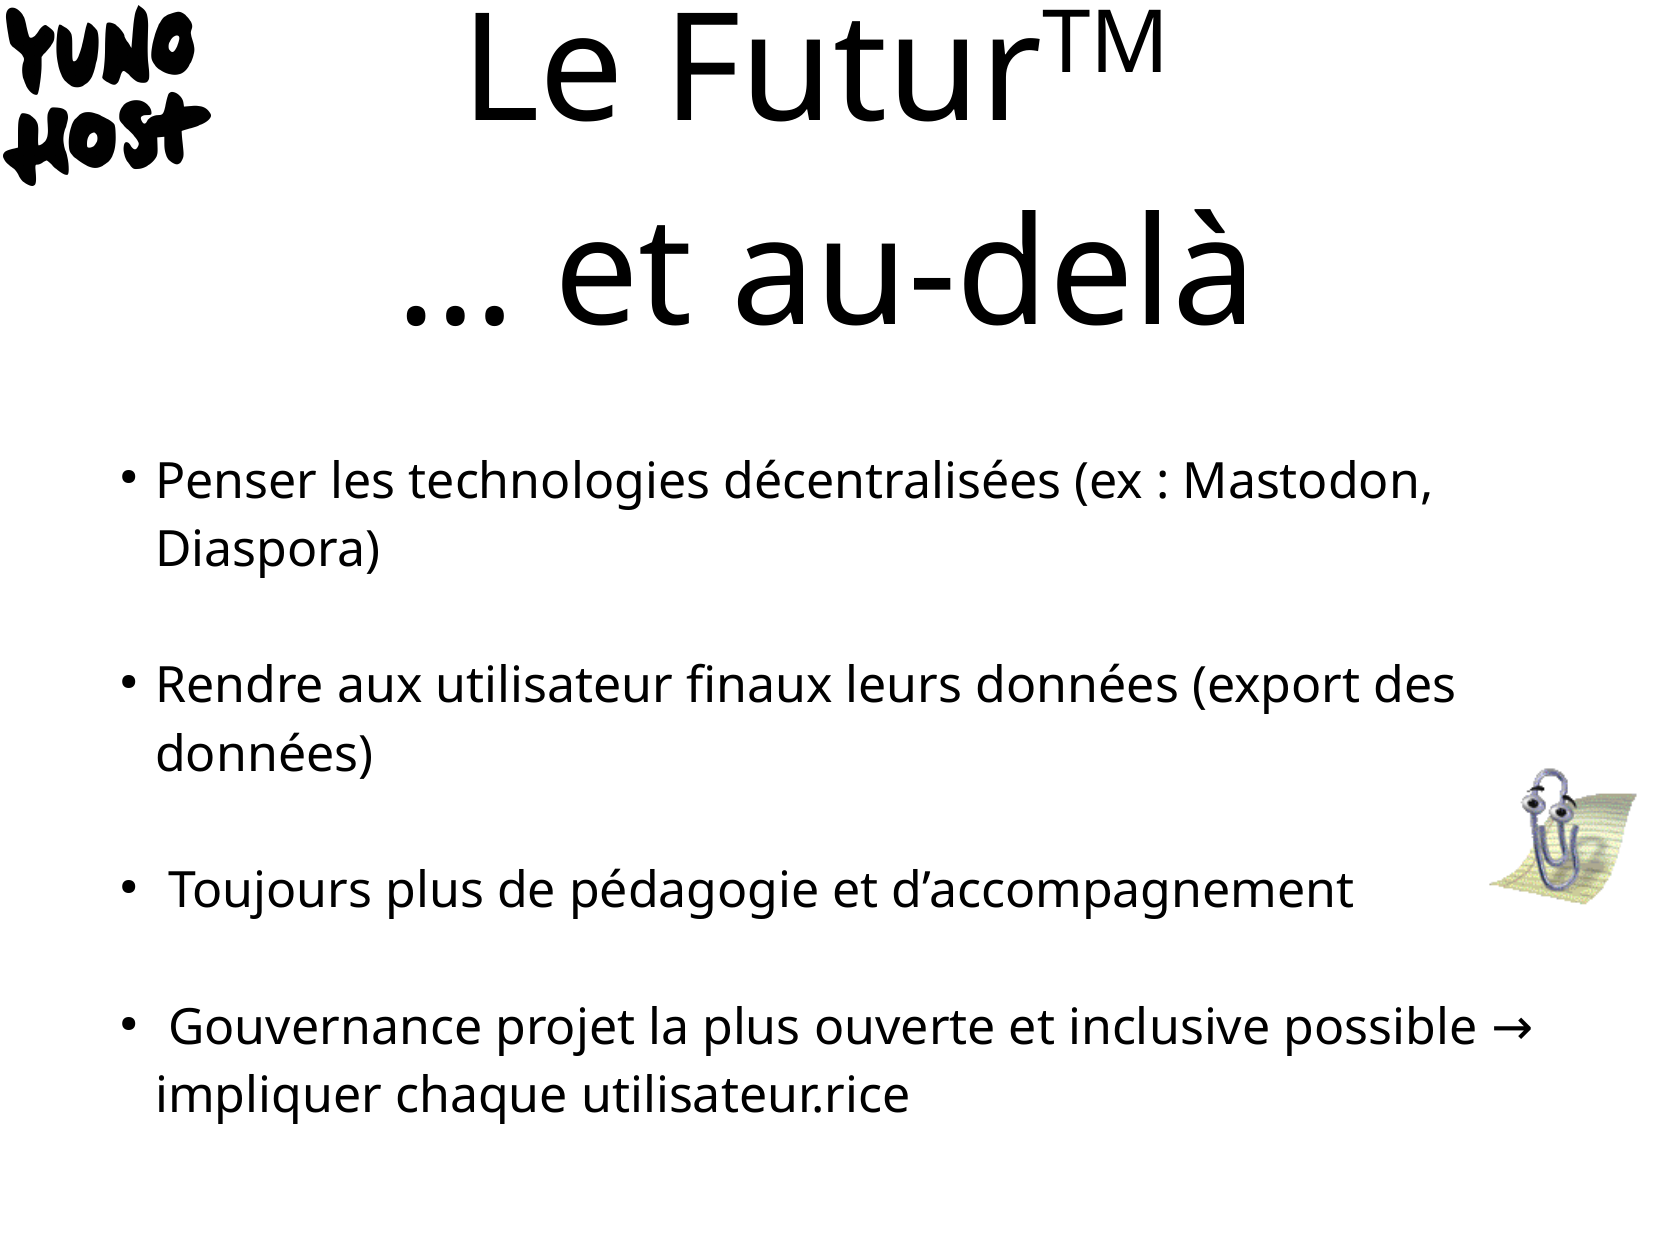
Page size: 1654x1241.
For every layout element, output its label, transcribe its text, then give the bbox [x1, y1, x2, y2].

picture [1485, 764, 1643, 906]
picture [3, 5, 211, 51]
text_box Penser les technologies décentralisées (ex : Mastodon, Diaspora) Rendre aux utilisateur finaux leurs données (export des données) Toujours plus de pédagogie et d’accompagnement Gouvernance projet la plus ouverte et inclusive possible → impliquer chaque utilisateur.rice [105, 437, 1654, 1203]
title Le FuturTM … et au-delà [0, 51, 1654, 278]
